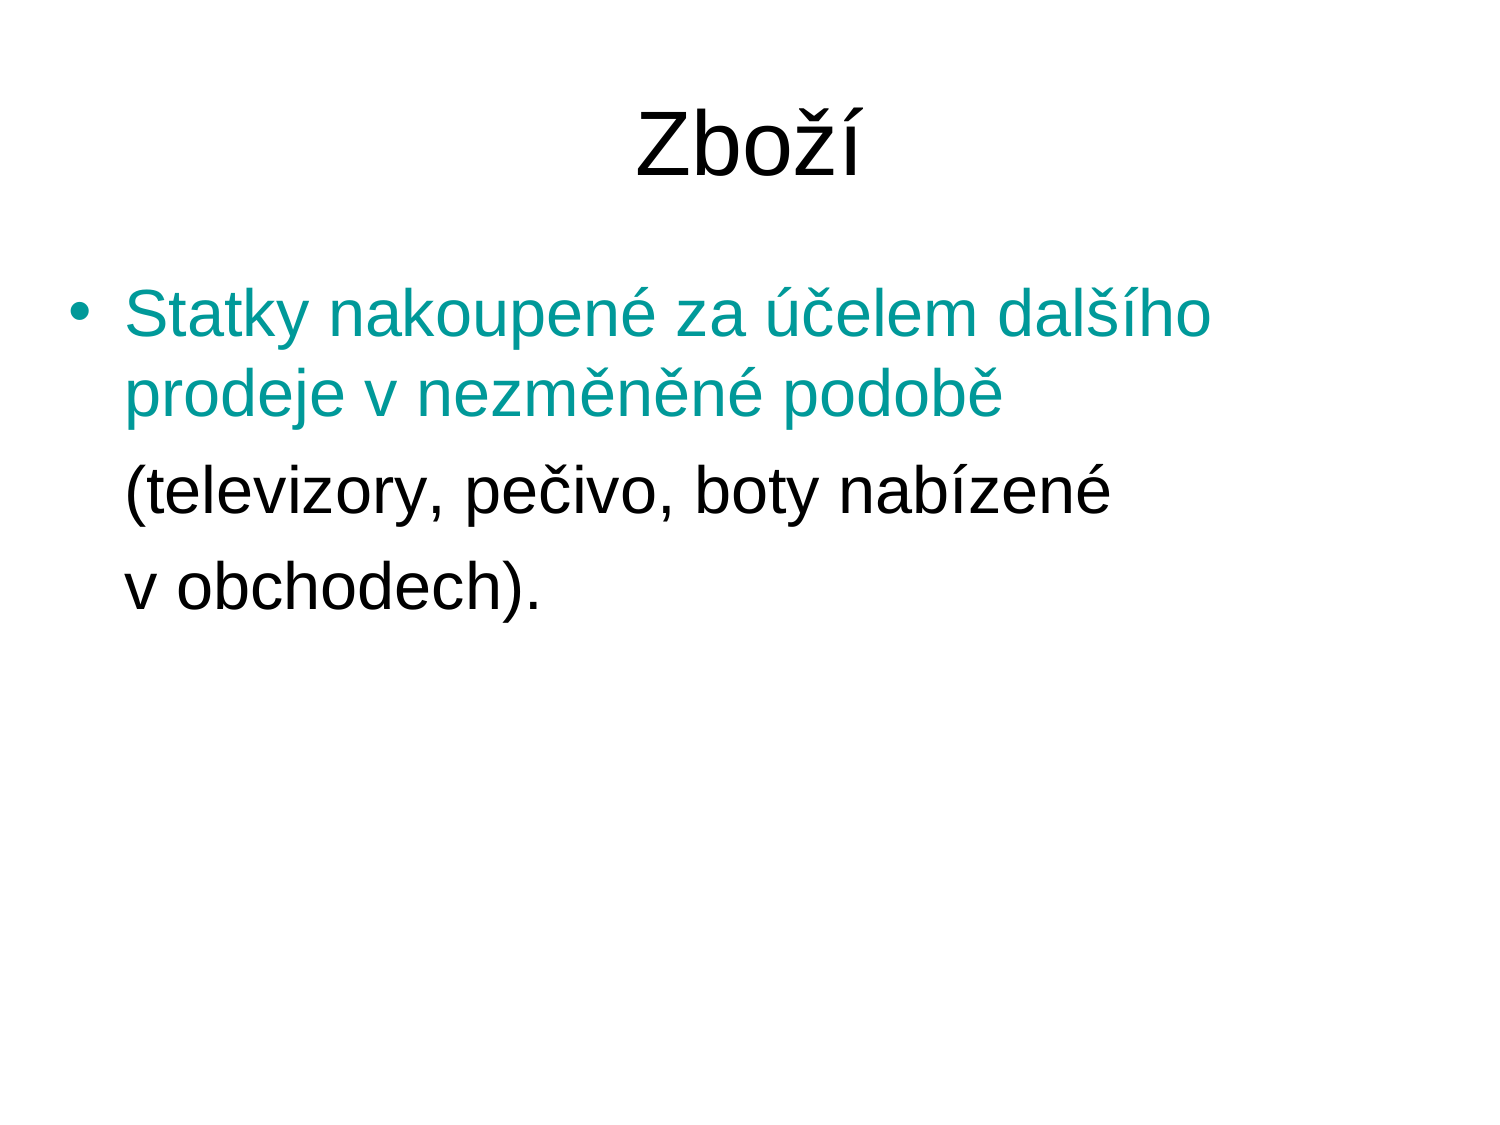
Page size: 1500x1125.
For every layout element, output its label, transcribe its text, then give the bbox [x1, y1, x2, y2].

title Zboží [75, 45, 1426, 233]
list Statky nakoupené za účelem dalšího prodeje v nezměněné podobě (televizory, pečivo, boty nabízené v obchodech). [53, 262, 1436, 1006]
